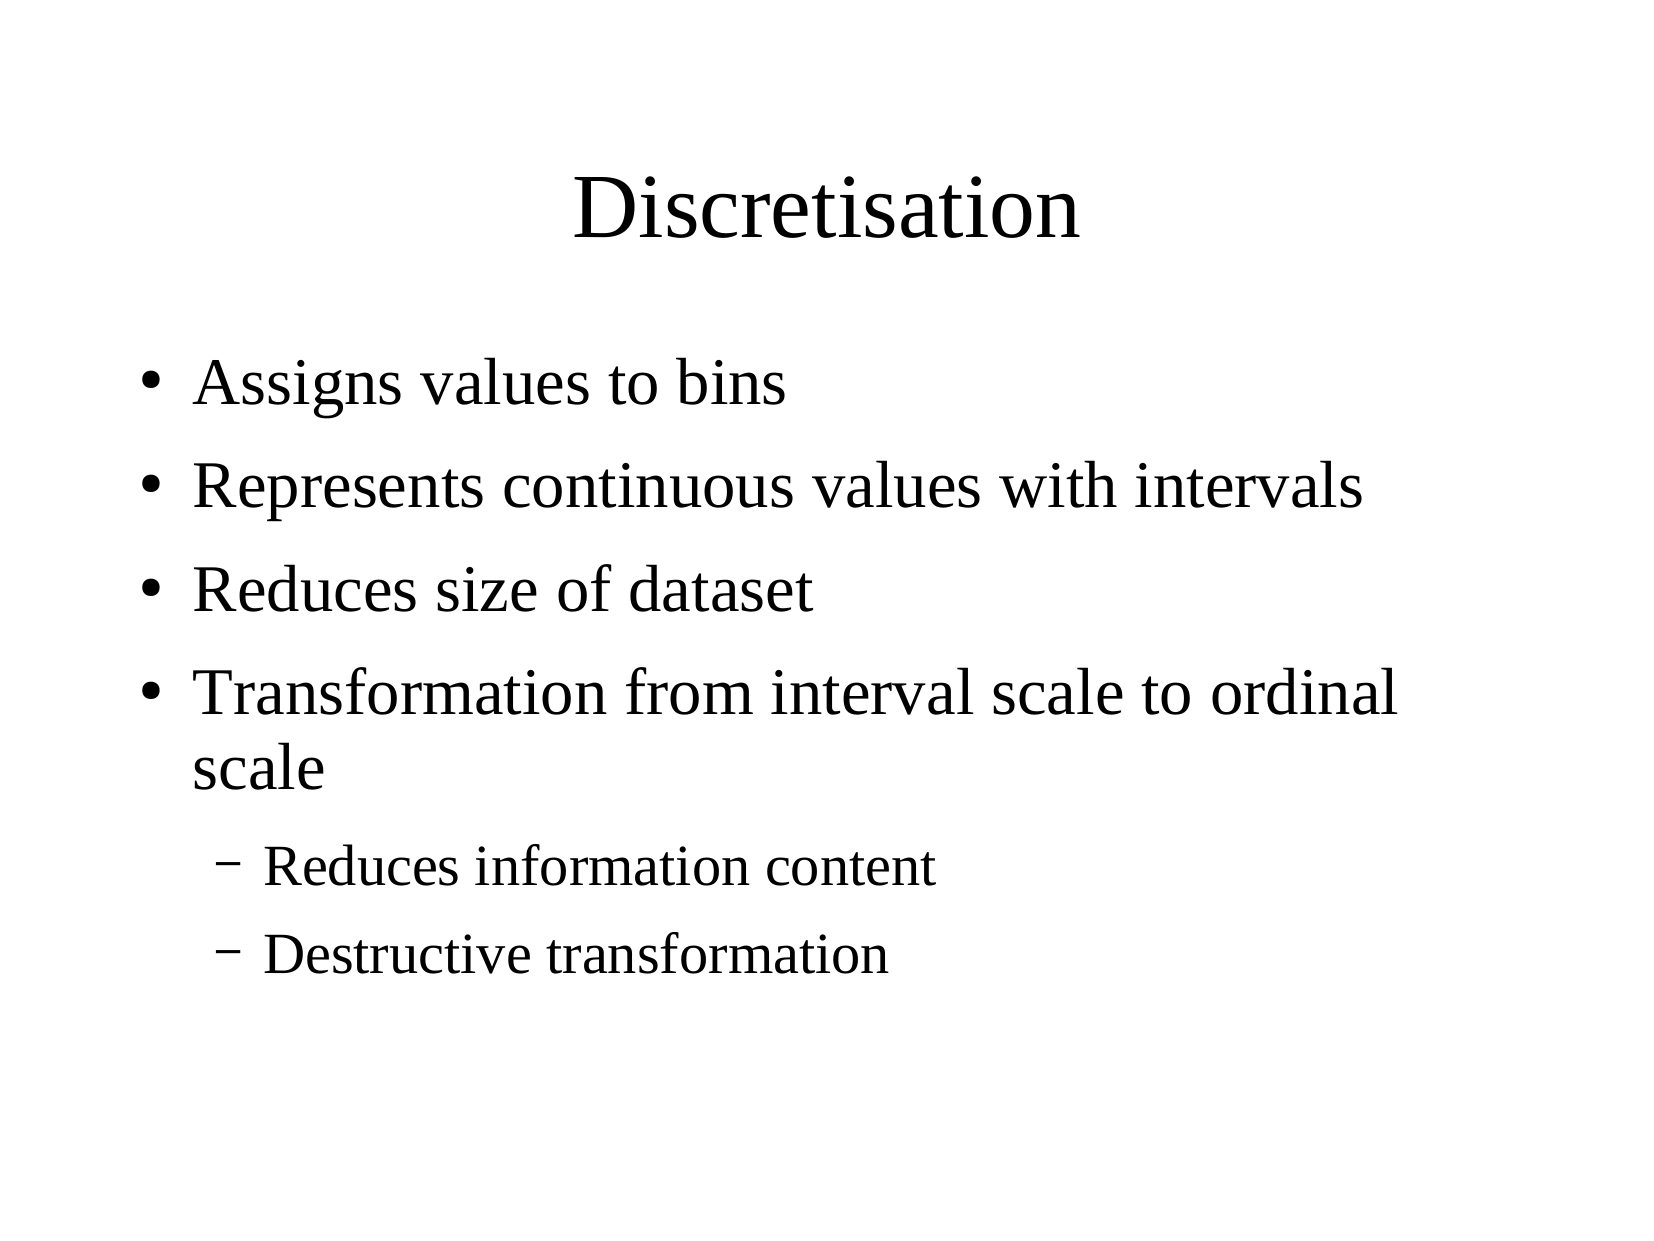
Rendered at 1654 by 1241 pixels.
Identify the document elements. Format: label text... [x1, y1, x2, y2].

title Discretisation [121, 102, 1534, 311]
list Assigns values to bins Represents continuous values with intervals Reduces size of dataset Transformation from interval scale to ordinal scale Reduces information content Destructive transformation [121, 344, 1534, 1127]
